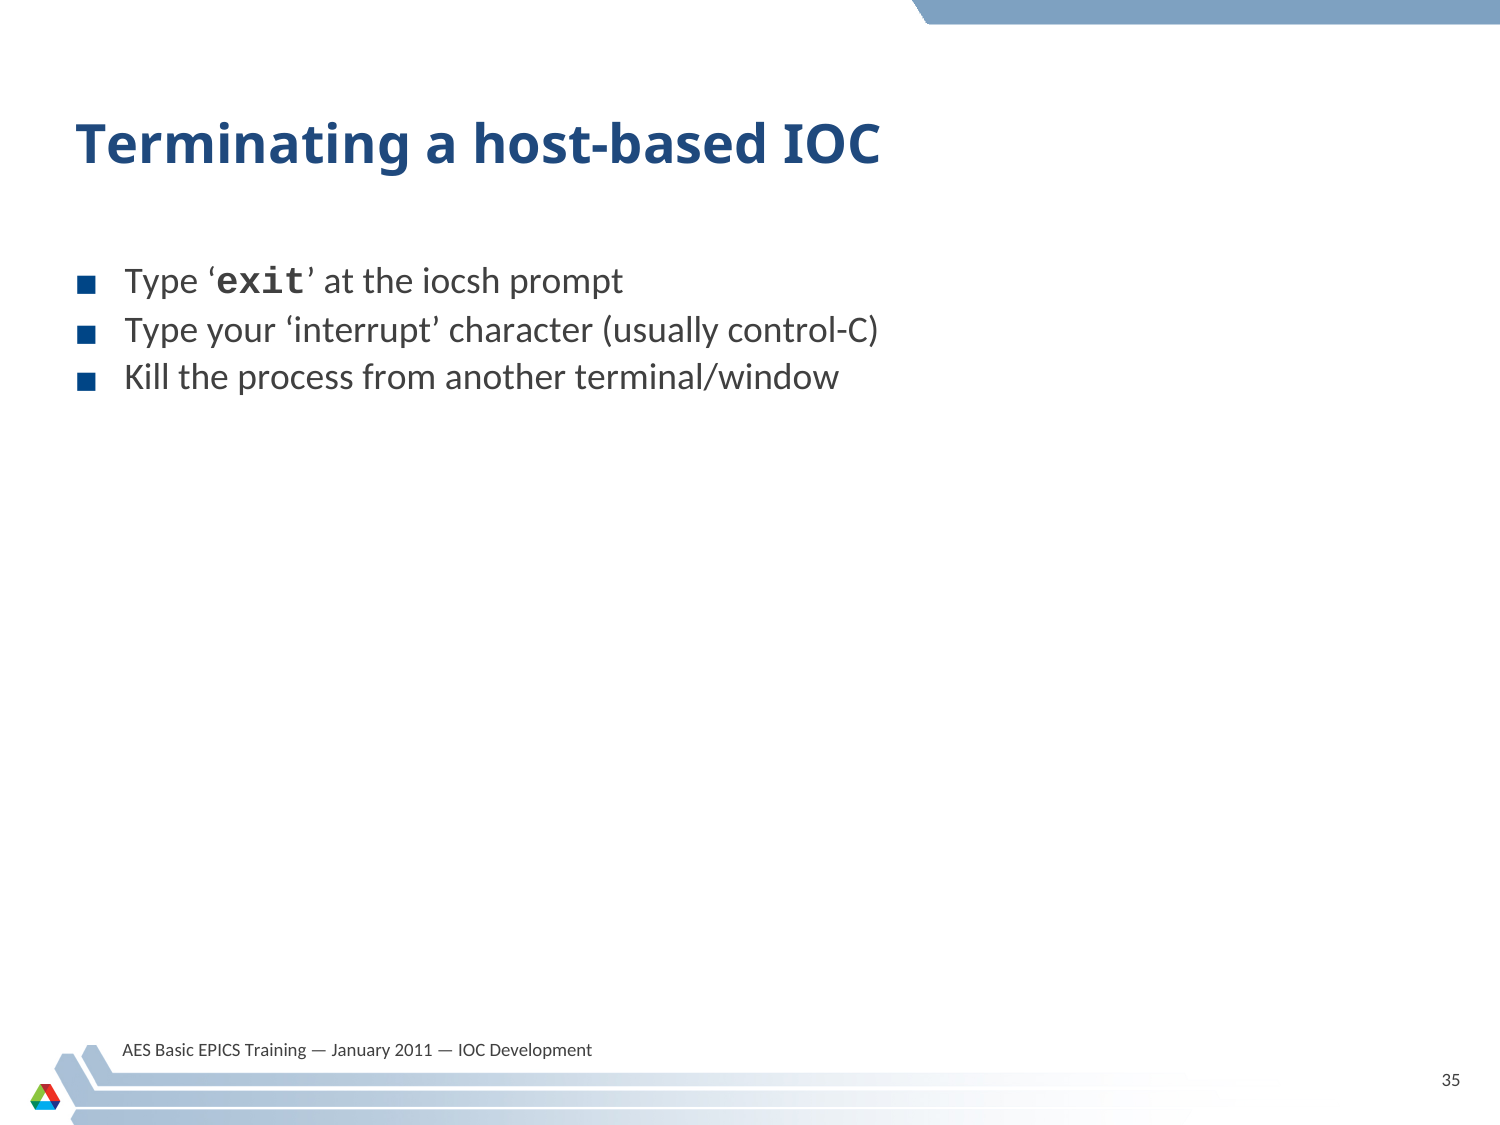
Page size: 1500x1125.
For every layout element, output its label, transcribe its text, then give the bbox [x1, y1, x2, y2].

list Type ‘exit’ at the iocsh prompt Type your ‘interrupt’ character (usually control-C) Kill the process from another terminal/window [75, 262, 1426, 415]
picture [0, 1037, 1500, 1125]
picture [0, 0, 1500, 26]
title Terminating a host-based IOC [75, 111, 1426, 175]
